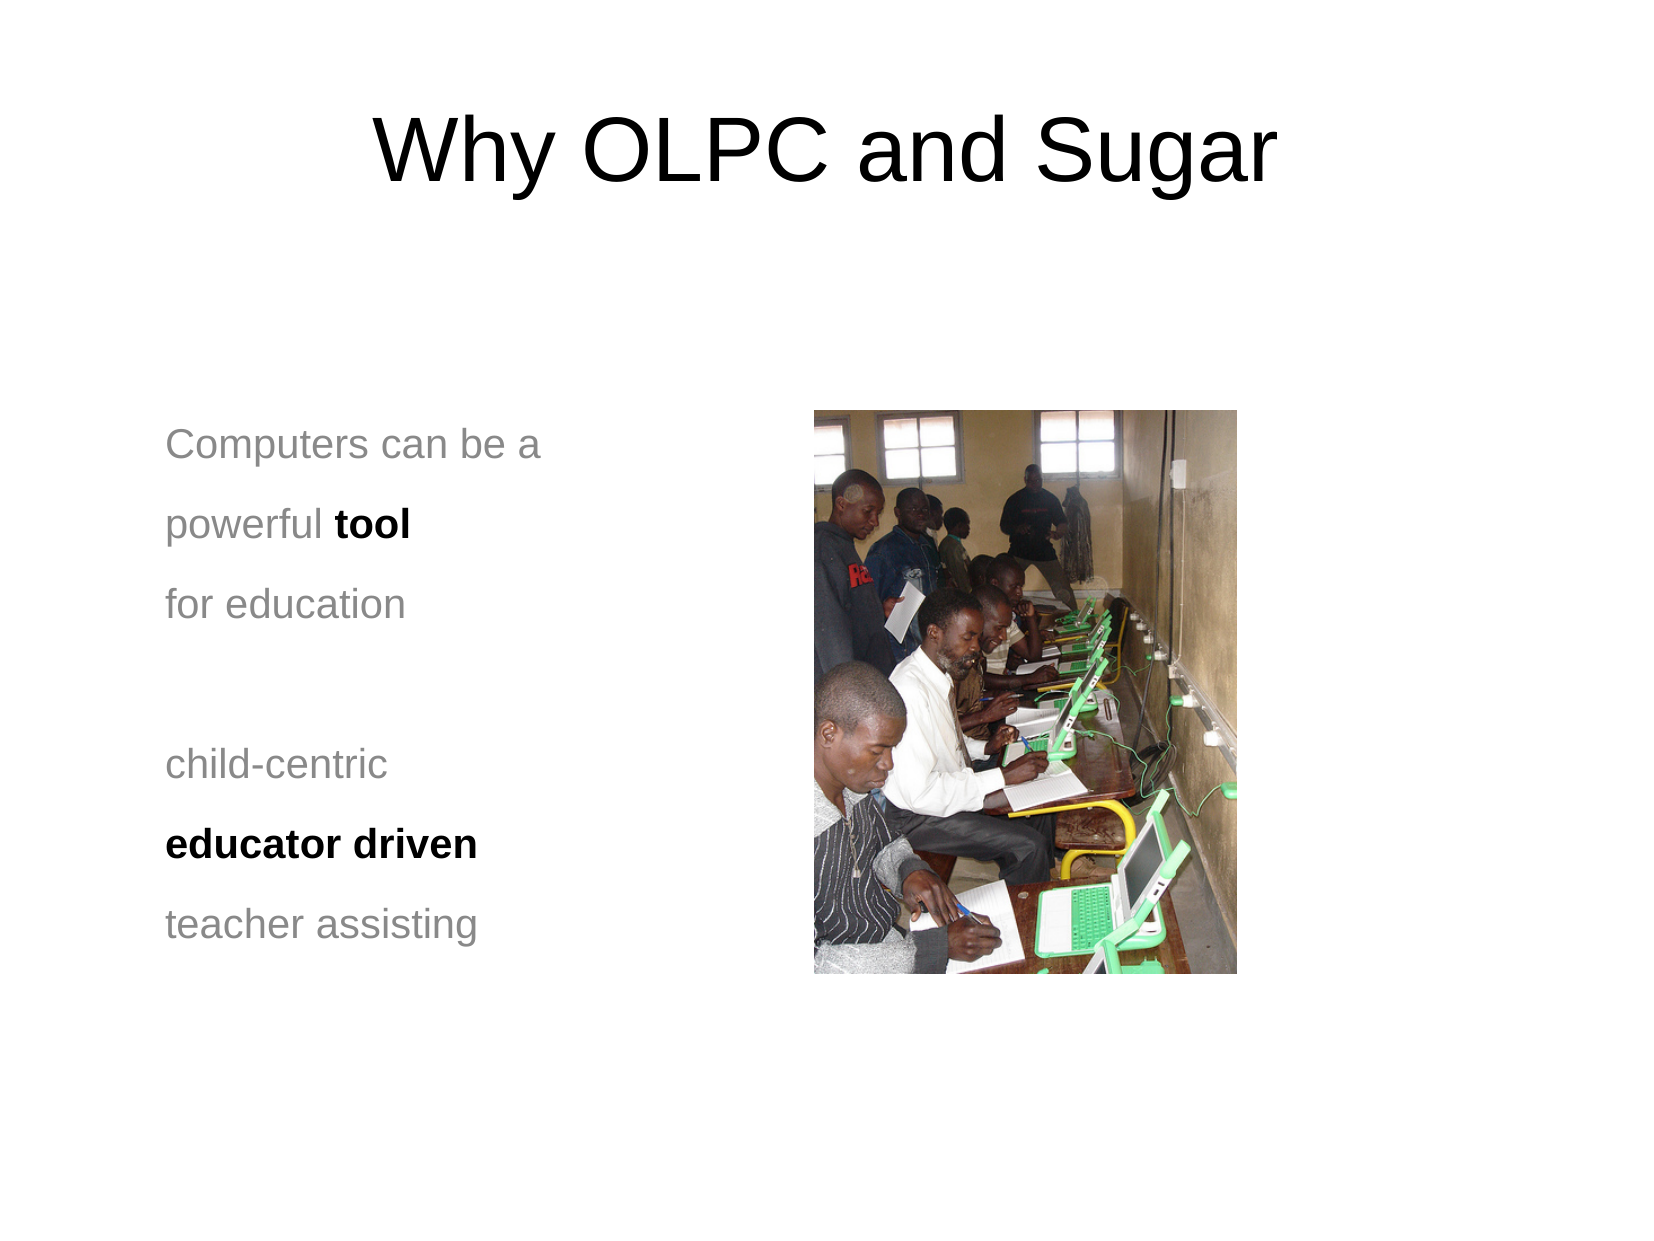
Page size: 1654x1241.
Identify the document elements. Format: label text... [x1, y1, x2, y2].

list Computers can be a powerful tool for education child-centric educator driven teacher assisting [150, 401, 1426, 1024]
title Why OLPC and Sugar [82, 56, 1571, 249]
picture [814, 410, 1237, 974]
